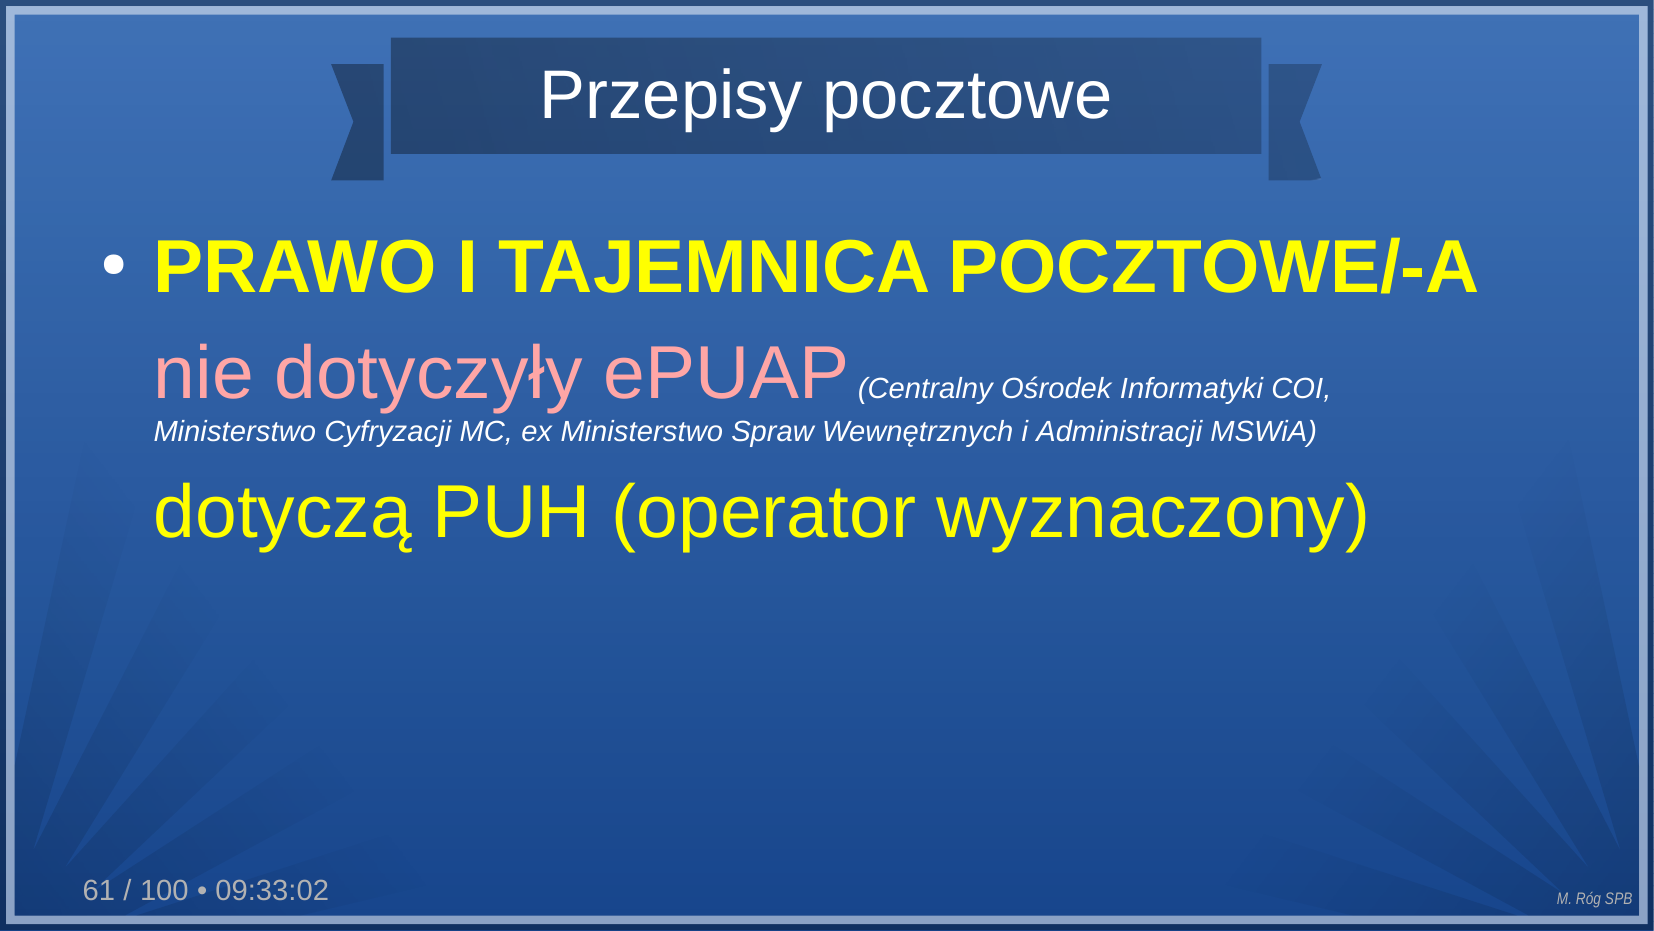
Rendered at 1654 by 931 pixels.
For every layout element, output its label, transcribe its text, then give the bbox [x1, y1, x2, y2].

list PRAWO I TAJEMNICA POCZTOWE/-A nie dotyczyły ePUAP (Centralny Ośrodek Informatyki COI, Ministerstwo Cyfryzacji MC, ex Ministerstwo Spraw Wewnętrznych i Administracji MSWiA) dotyczą PUH (operator wyznaczony) [82, 224, 1571, 848]
title Przepisy pocztowe [389, 35, 1264, 154]
